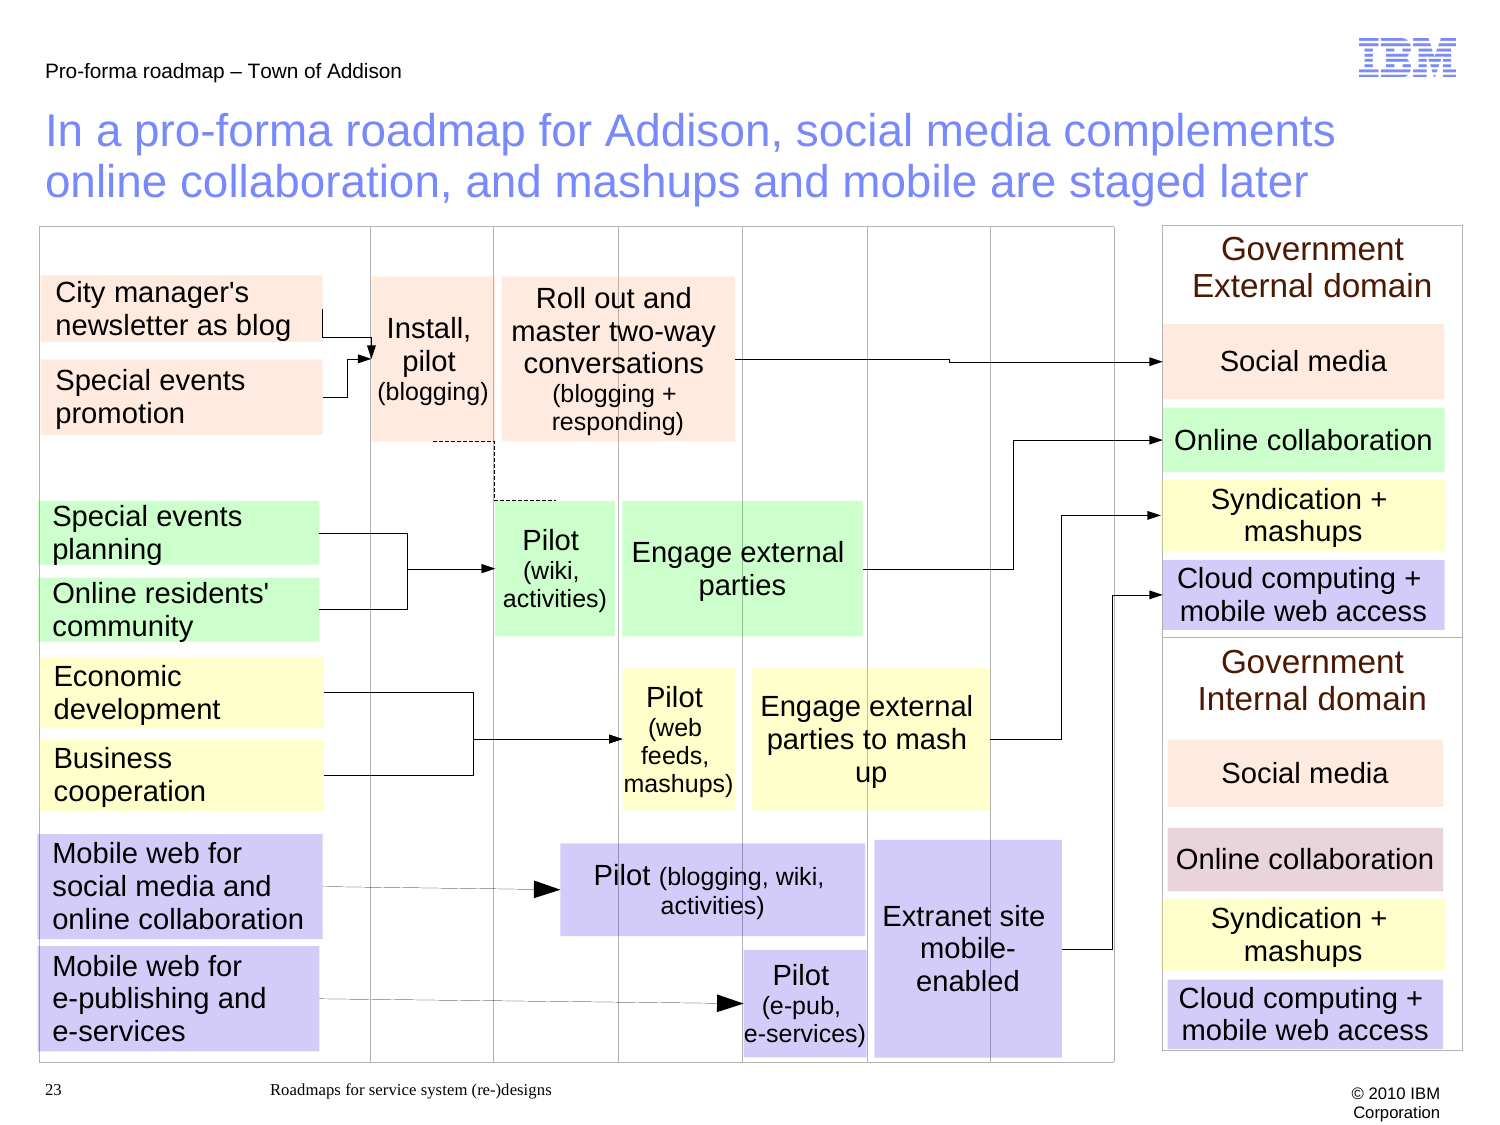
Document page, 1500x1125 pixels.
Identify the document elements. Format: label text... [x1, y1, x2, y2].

table_header Government External domain [1163, 226, 1462, 637]
text_box Cloud computing + mobile web access [1163, 560, 1445, 630]
chart [37, 224, 1118, 1066]
text_box Economic development [39, 657, 324, 728]
text_box Roll out and master two-way conversations (blogging + responding) [501, 276, 735, 441]
text_box Online collaboration [1168, 828, 1443, 891]
text_box Mobile web for e-publishing and e-services [38, 946, 319, 1051]
text_box Pilot (wiki, activities) [495, 501, 615, 636]
text_box Mobile web for social media and online collaboration [37, 834, 323, 939]
text_box Special events planning [38, 501, 319, 565]
text_box Online residents' community [38, 578, 319, 642]
table_cell Government Internal domain [1163, 638, 1462, 1050]
text_box Engage external parties [622, 501, 863, 636]
text_box Special events promotion [41, 359, 323, 435]
text_box Pro-forma roadmap – Town of Addison [30, 37, 1306, 83]
text_box Business cooperation [39, 739, 324, 811]
text_box Syndication + mashups [1161, 899, 1446, 971]
text_box Install, pilot (blogging) [371, 276, 495, 441]
text_box Online collaboration [1163, 408, 1445, 472]
text_box Social media [1163, 324, 1444, 399]
text_box Social media [1168, 740, 1443, 807]
text_box Extranet site mobile- enabled [874, 840, 1062, 1058]
text_box Pilot (e-pub, e-services) [744, 950, 867, 1057]
title In a pro-forma roadmap for Addison, social media complements online collaboration, and mashups and mobile are staged later [30, 97, 1456, 244]
text_box Cloud computing + mobile web access [1168, 980, 1443, 1049]
text_box Pilot (web feeds, mashups) [623, 668, 735, 810]
text_box Syndication + mashups [1161, 480, 1446, 551]
picture [1359, 37, 1456, 77]
text_box Pilot (blogging, wiki, activities) [560, 843, 865, 936]
text_box City manager's newsletter as blog [41, 275, 323, 342]
text_box Engage external parties to mash up [752, 668, 990, 810]
